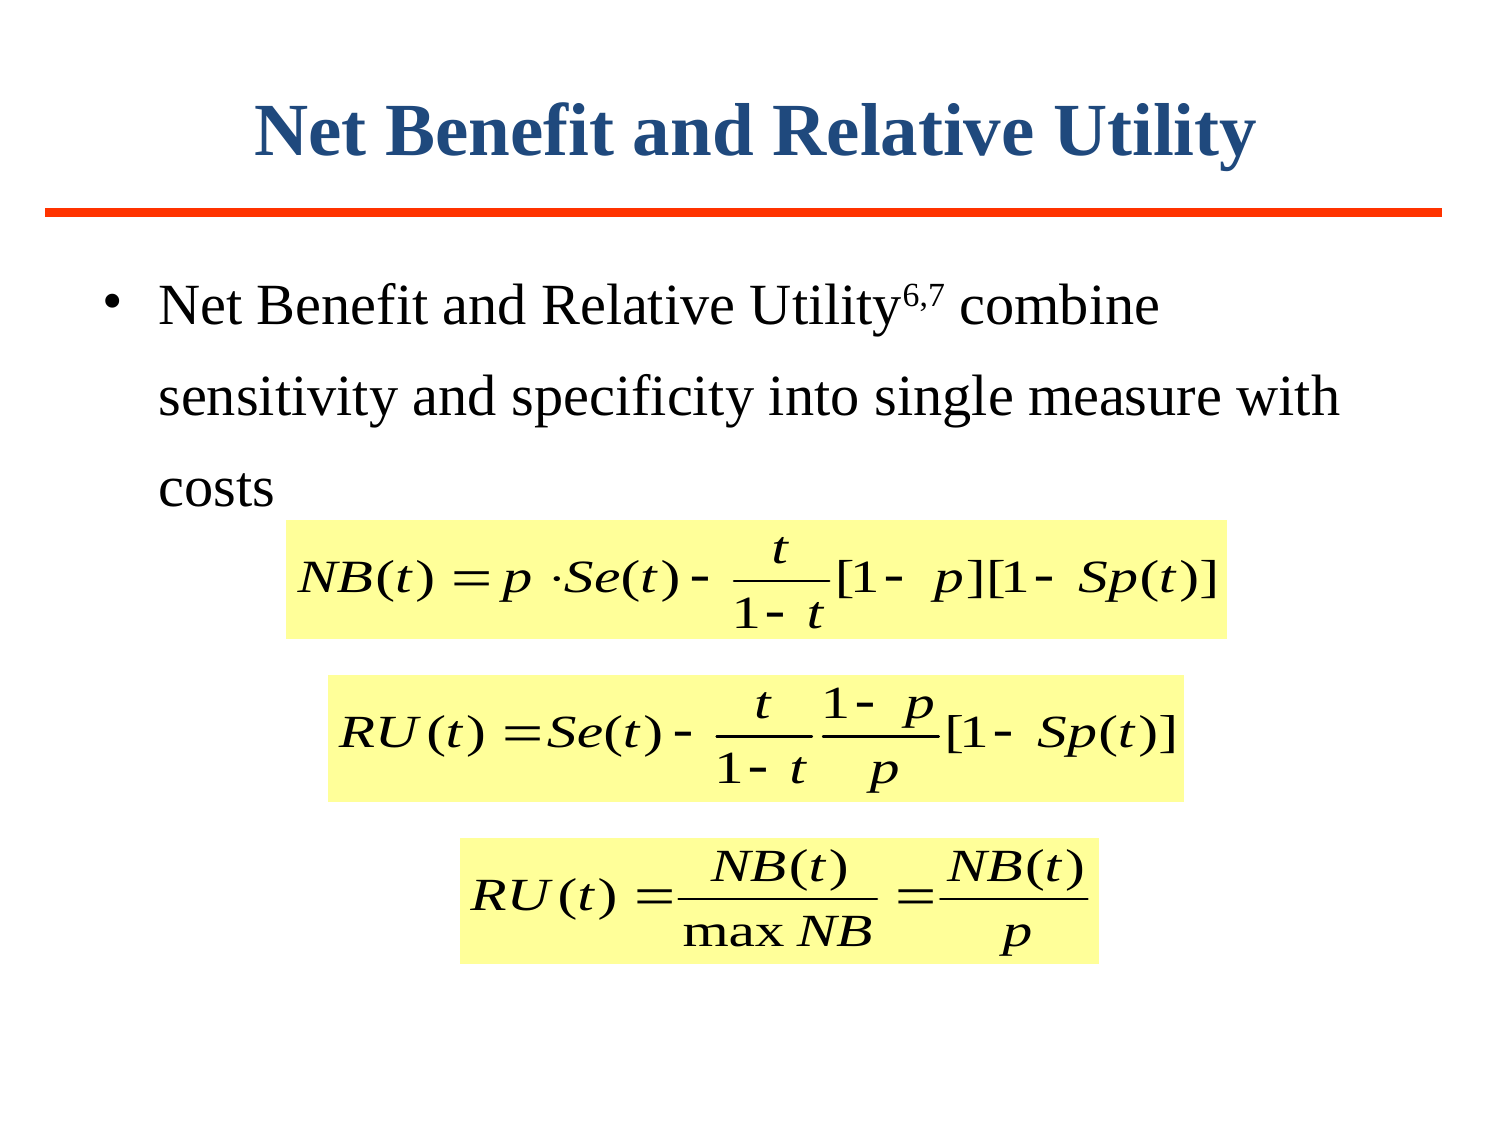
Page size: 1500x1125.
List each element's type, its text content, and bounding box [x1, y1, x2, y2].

chart [285, 519, 1227, 639]
chart [459, 837, 1099, 965]
text_box Net Benefit and Relative Utility [99, 37, 1413, 208]
chart [328, 675, 1185, 802]
text_box Net Benefit and Relative Utility6,7 combine sensitivity and specificity into single measure with costs [87, 237, 1413, 1049]
